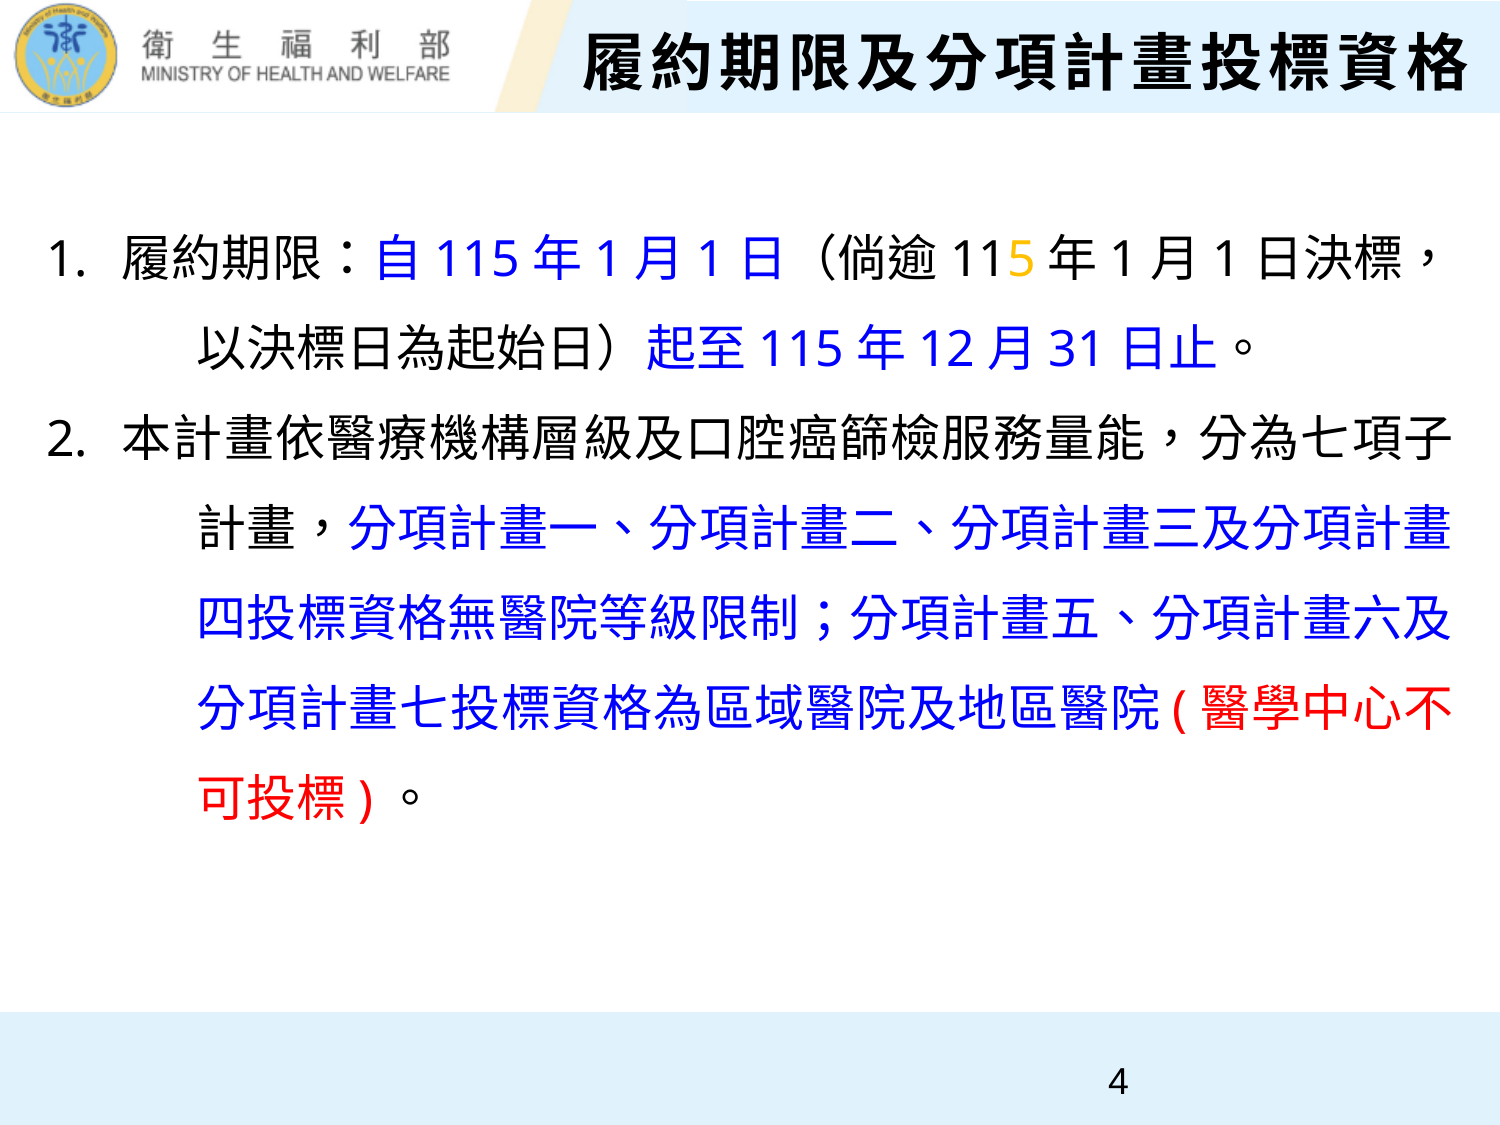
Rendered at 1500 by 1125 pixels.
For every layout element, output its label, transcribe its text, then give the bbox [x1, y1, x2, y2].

text_box 履約期限及分項計畫投標資格 [567, 16, 1485, 106]
text_box 履約期限：自115年1月1日（倘逾115年1月1日決標，以決標日為起始日）起至115年12月31日止。 本計畫依醫療機構層級及口腔癌篩檢服務量能，分為七項子計畫，分項計畫一、分項計畫二、分項計畫三及分項計畫四投標資格無醫院等級限制；分項計畫五、分項計畫六及分項計畫七投標資格為區域醫院及地區醫院(醫學中心不可投標)。 [31, 188, 1469, 739]
text_box 4 [1092, 1049, 1443, 1110]
